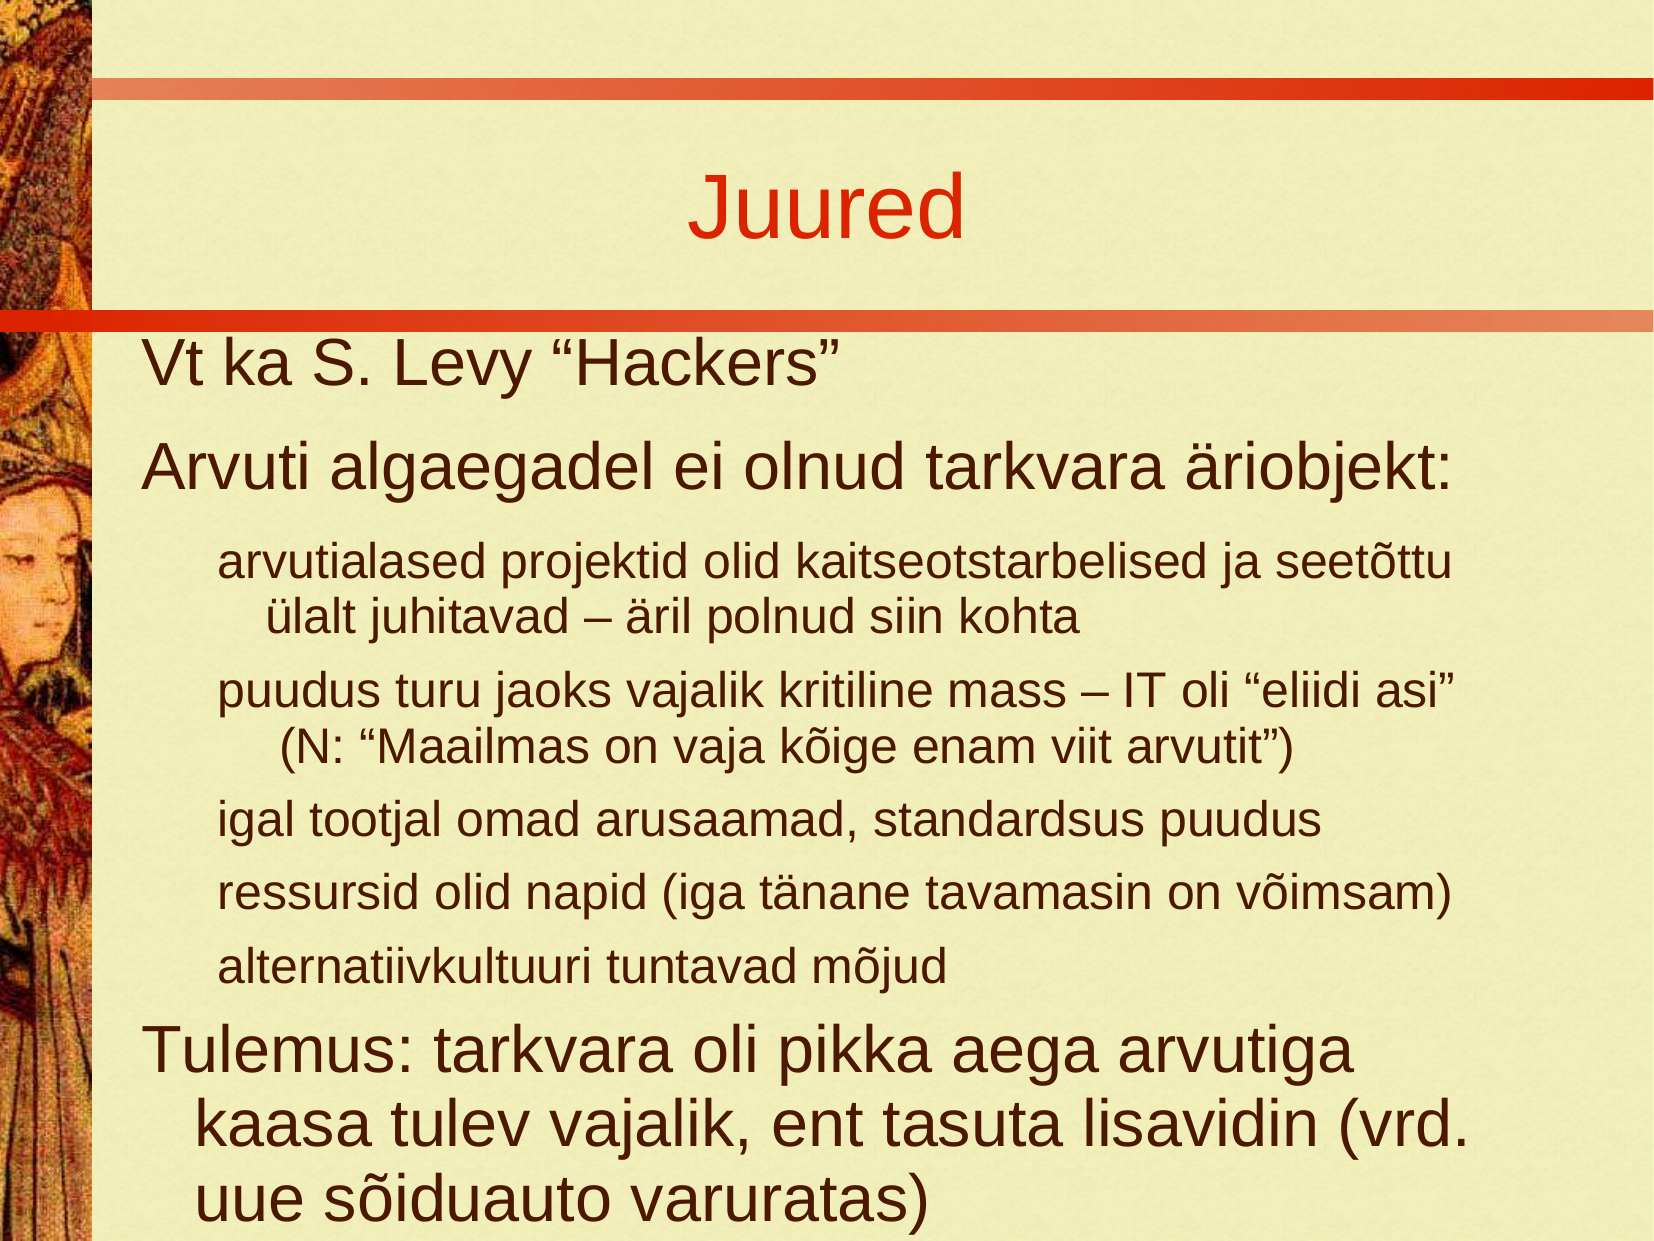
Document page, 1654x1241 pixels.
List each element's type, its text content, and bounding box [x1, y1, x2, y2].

list Vt ka S. Levy “Hackers” Arvuti algaegadel ei olnud tarkvara äriobjekt: arvutialased projektid olid kaitseotstarbelised ja seetõttu ülalt juhitavad – äril polnud siin kohta puudus turu jaoks vajalik kritiline mass – IT oli “eliidi asi” (N: “Maailmas on vaja kõige enam viit arvutit”) igal tootjal omad arusaamad, standardsus puudus ressursid olid napid (iga tänane tavamasin on võimsam) alternatiivkultuuri tuntavad mõjud Tulemus: tarkvara oli pikka aega arvutiga kaasa tulev vajalik, ent tasuta lisavidin (vrd. uue sõiduauto varuratas) [123, 324, 1536, 1237]
title Juured [121, 102, 1534, 311]
picture [0, 0, 1654, 310]
picture [0, 332, 1654, 1241]
